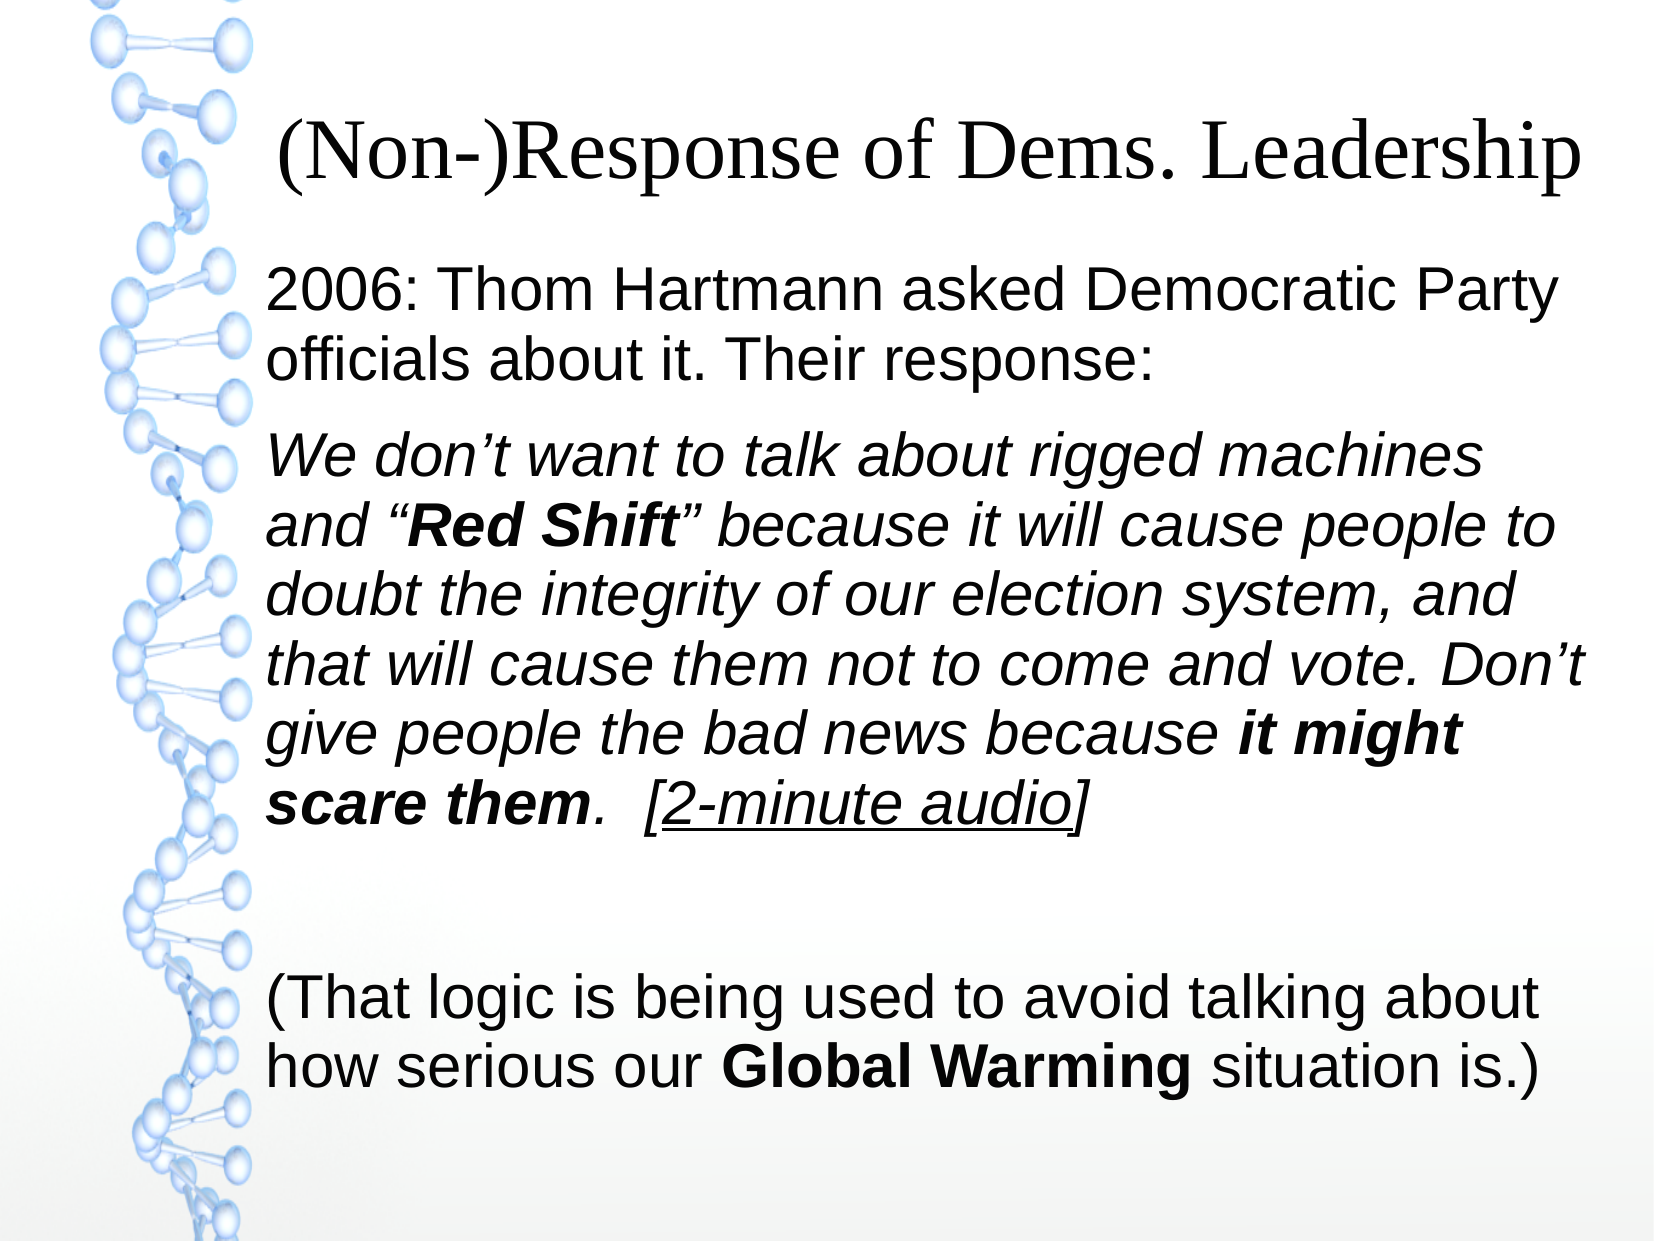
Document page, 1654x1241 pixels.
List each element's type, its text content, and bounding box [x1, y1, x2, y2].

title (Non-)Response of Dems. Leadership [265, 47, 1595, 252]
picture [0, 0, 1654, 1241]
list 2006: Thom Hartmann asked Democratic Party officials about it. Their response: We don’t want to talk about rigged machines and “Red Shift” because it will cause people to doubt the integrity of our election system, and that will cause them not to come and vote. Don’t give people the bad news because it might scare them. [2-minute audio] (That logic is being used to avoid talking about how serious our Global Warming situation is.) [265, 254, 1595, 1111]
